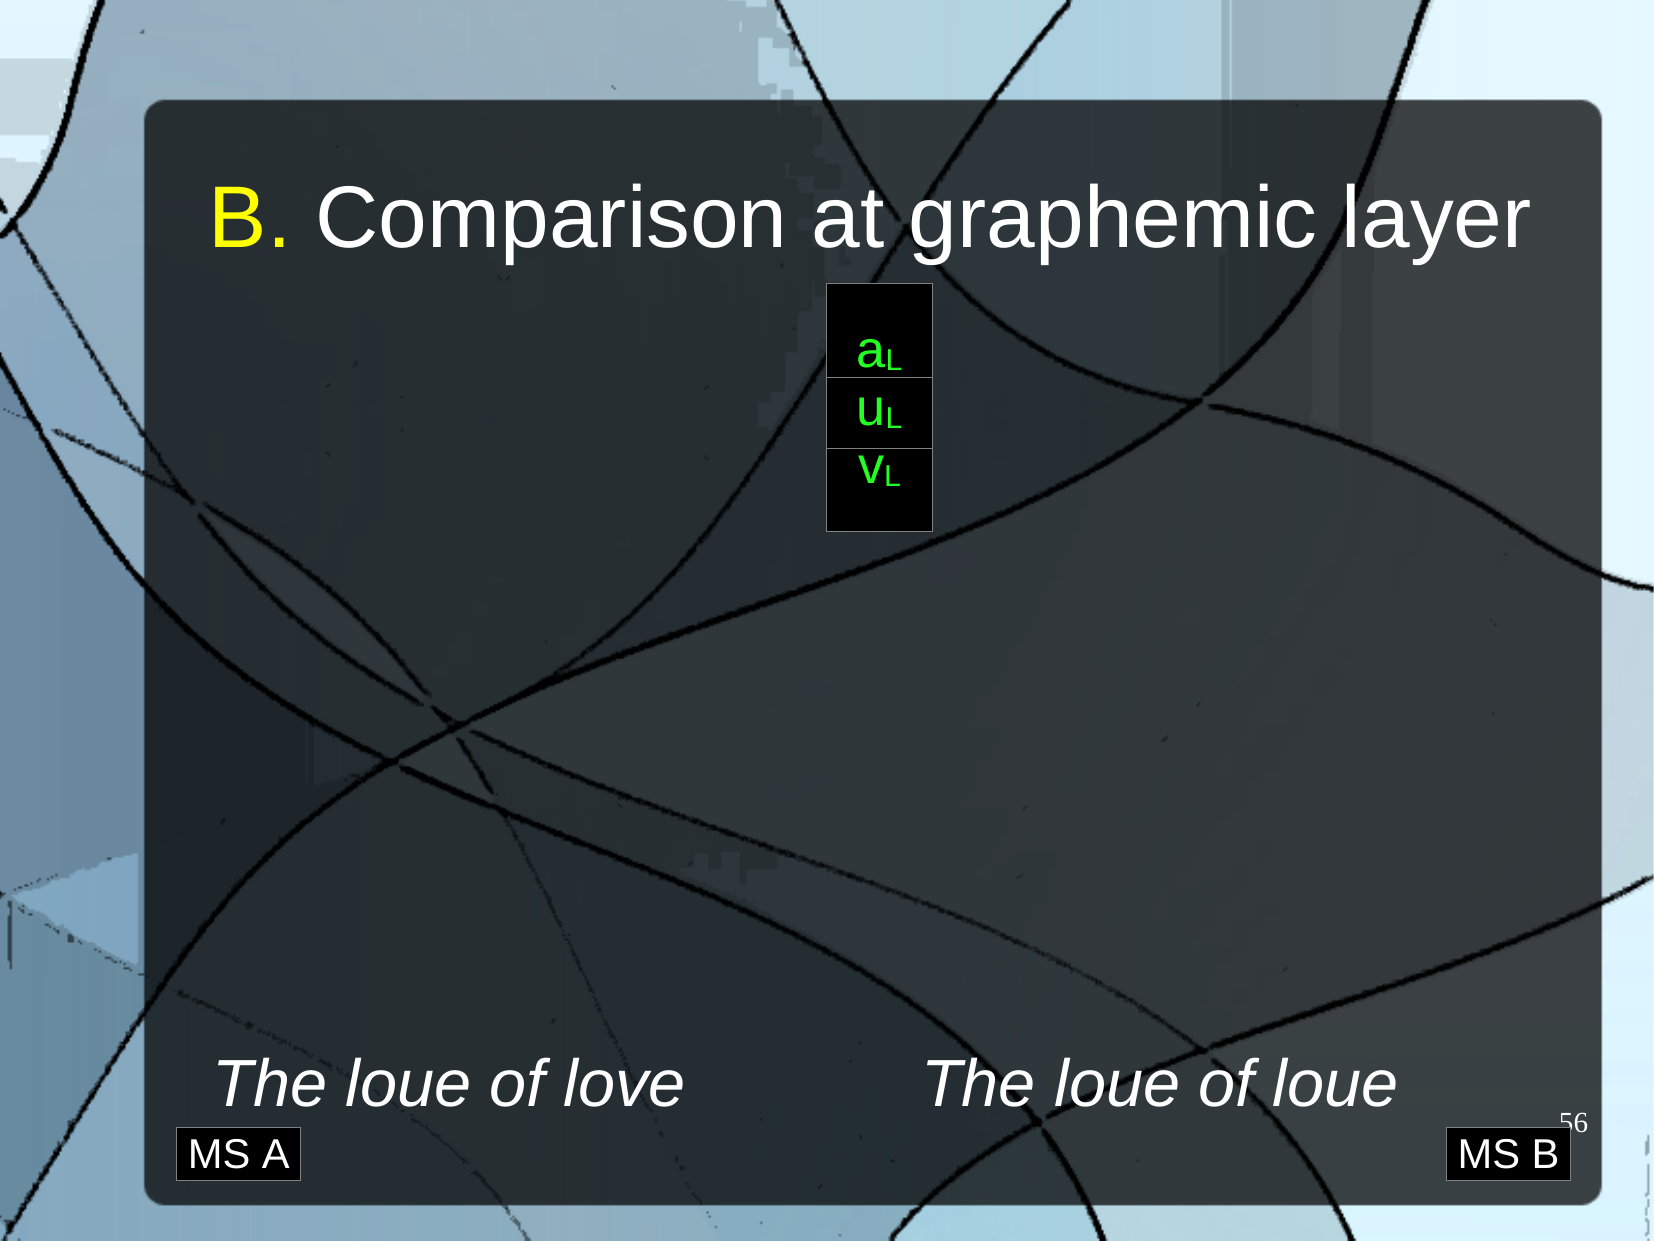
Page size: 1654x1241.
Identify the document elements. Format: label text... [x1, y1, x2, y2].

text_box aL uL vL [826, 283, 933, 377]
list The loue of love The loue of loue [141, 1046, 1506, 1134]
picture [0, 0, 1654, 1241]
text_box aL uL vL [827, 378, 932, 448]
text_box MS B [1446, 1127, 1571, 1181]
text_box MS A [176, 1127, 301, 1181]
title B. Comparison at graphemic layer [159, 108, 1583, 325]
text_box aL uL vL [826, 449, 933, 532]
